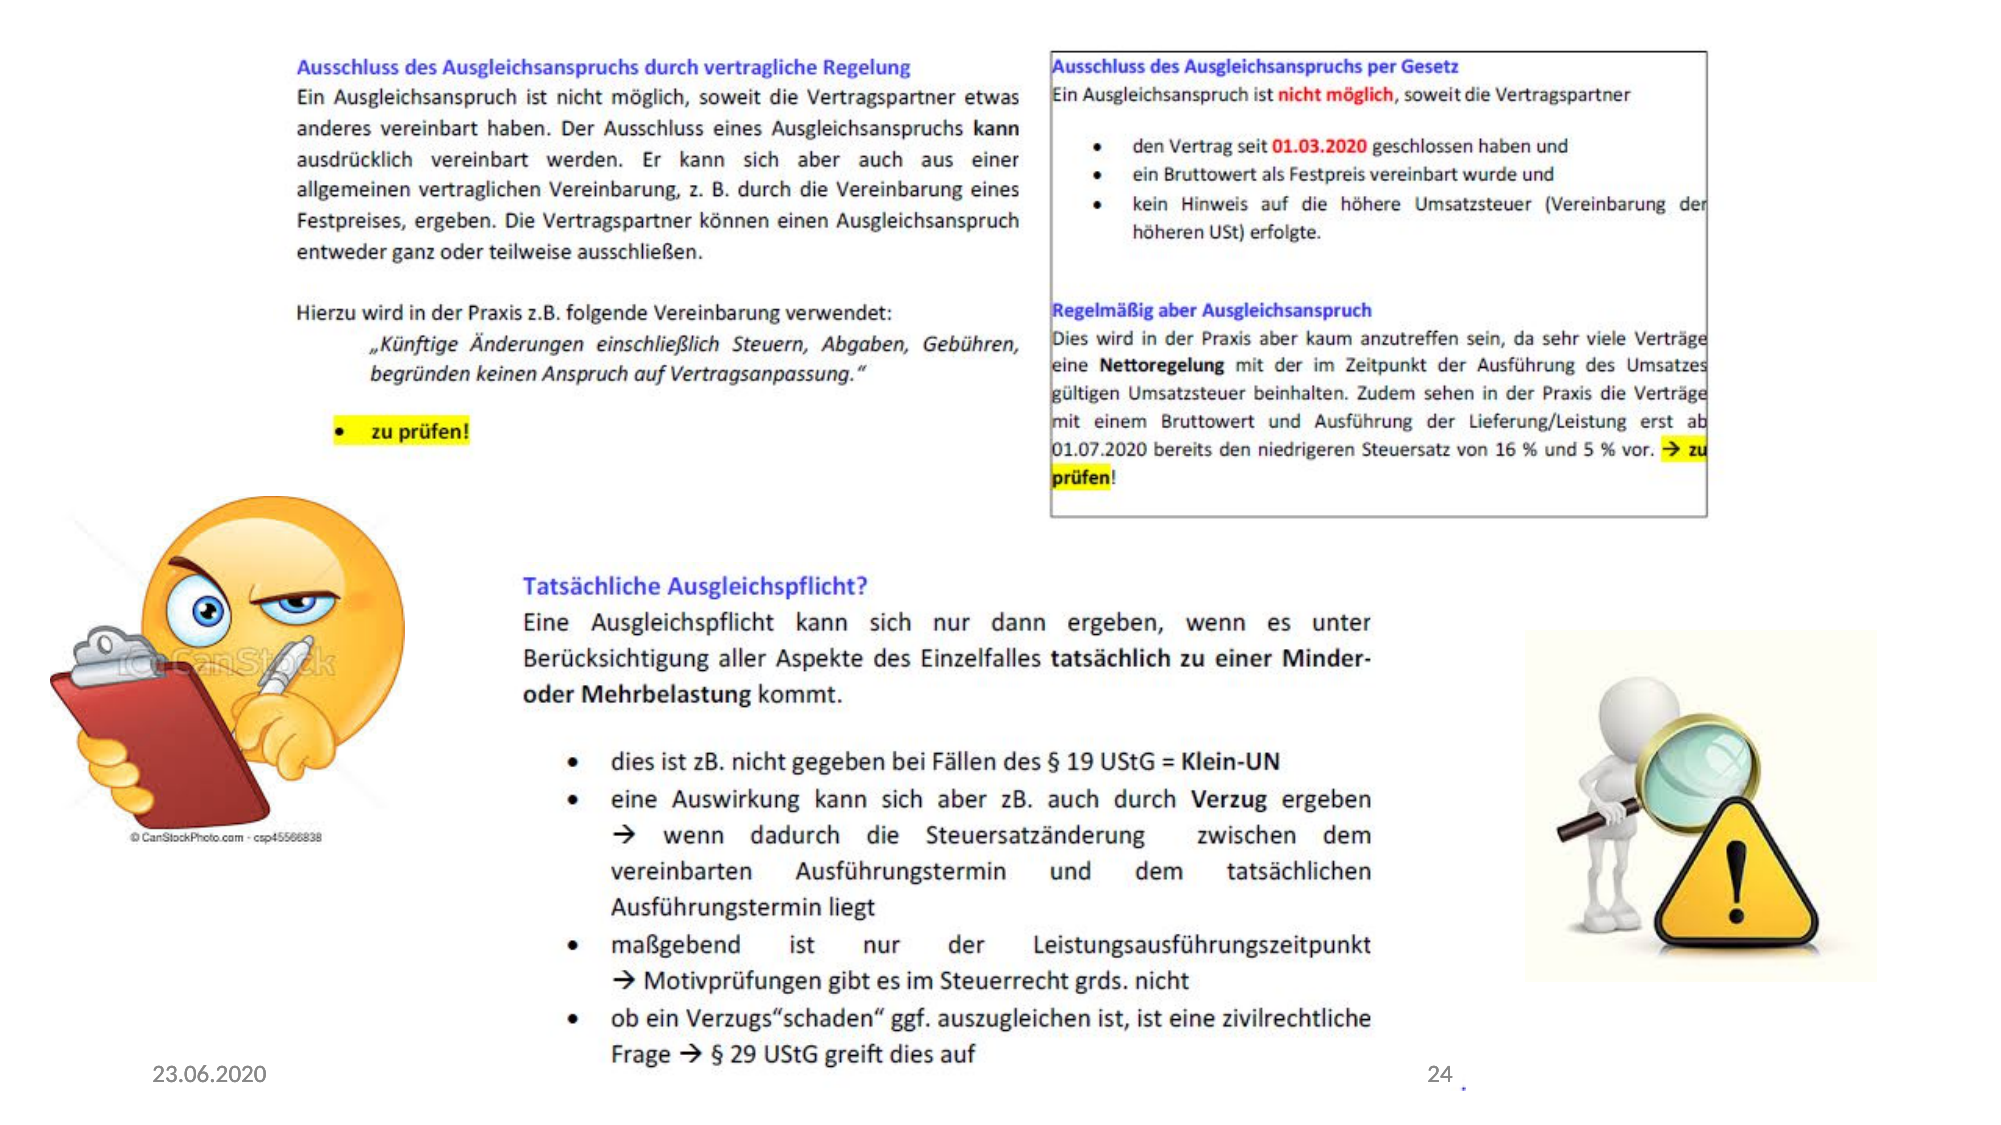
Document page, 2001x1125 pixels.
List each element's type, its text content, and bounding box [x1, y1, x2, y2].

picture [499, 562, 1466, 1091]
text_box 23.06.2020 [137, 1042, 588, 1103]
text_box [1412, 1042, 1863, 1103]
picture [1525, 630, 1877, 982]
picture [50, 34, 1727, 845]
